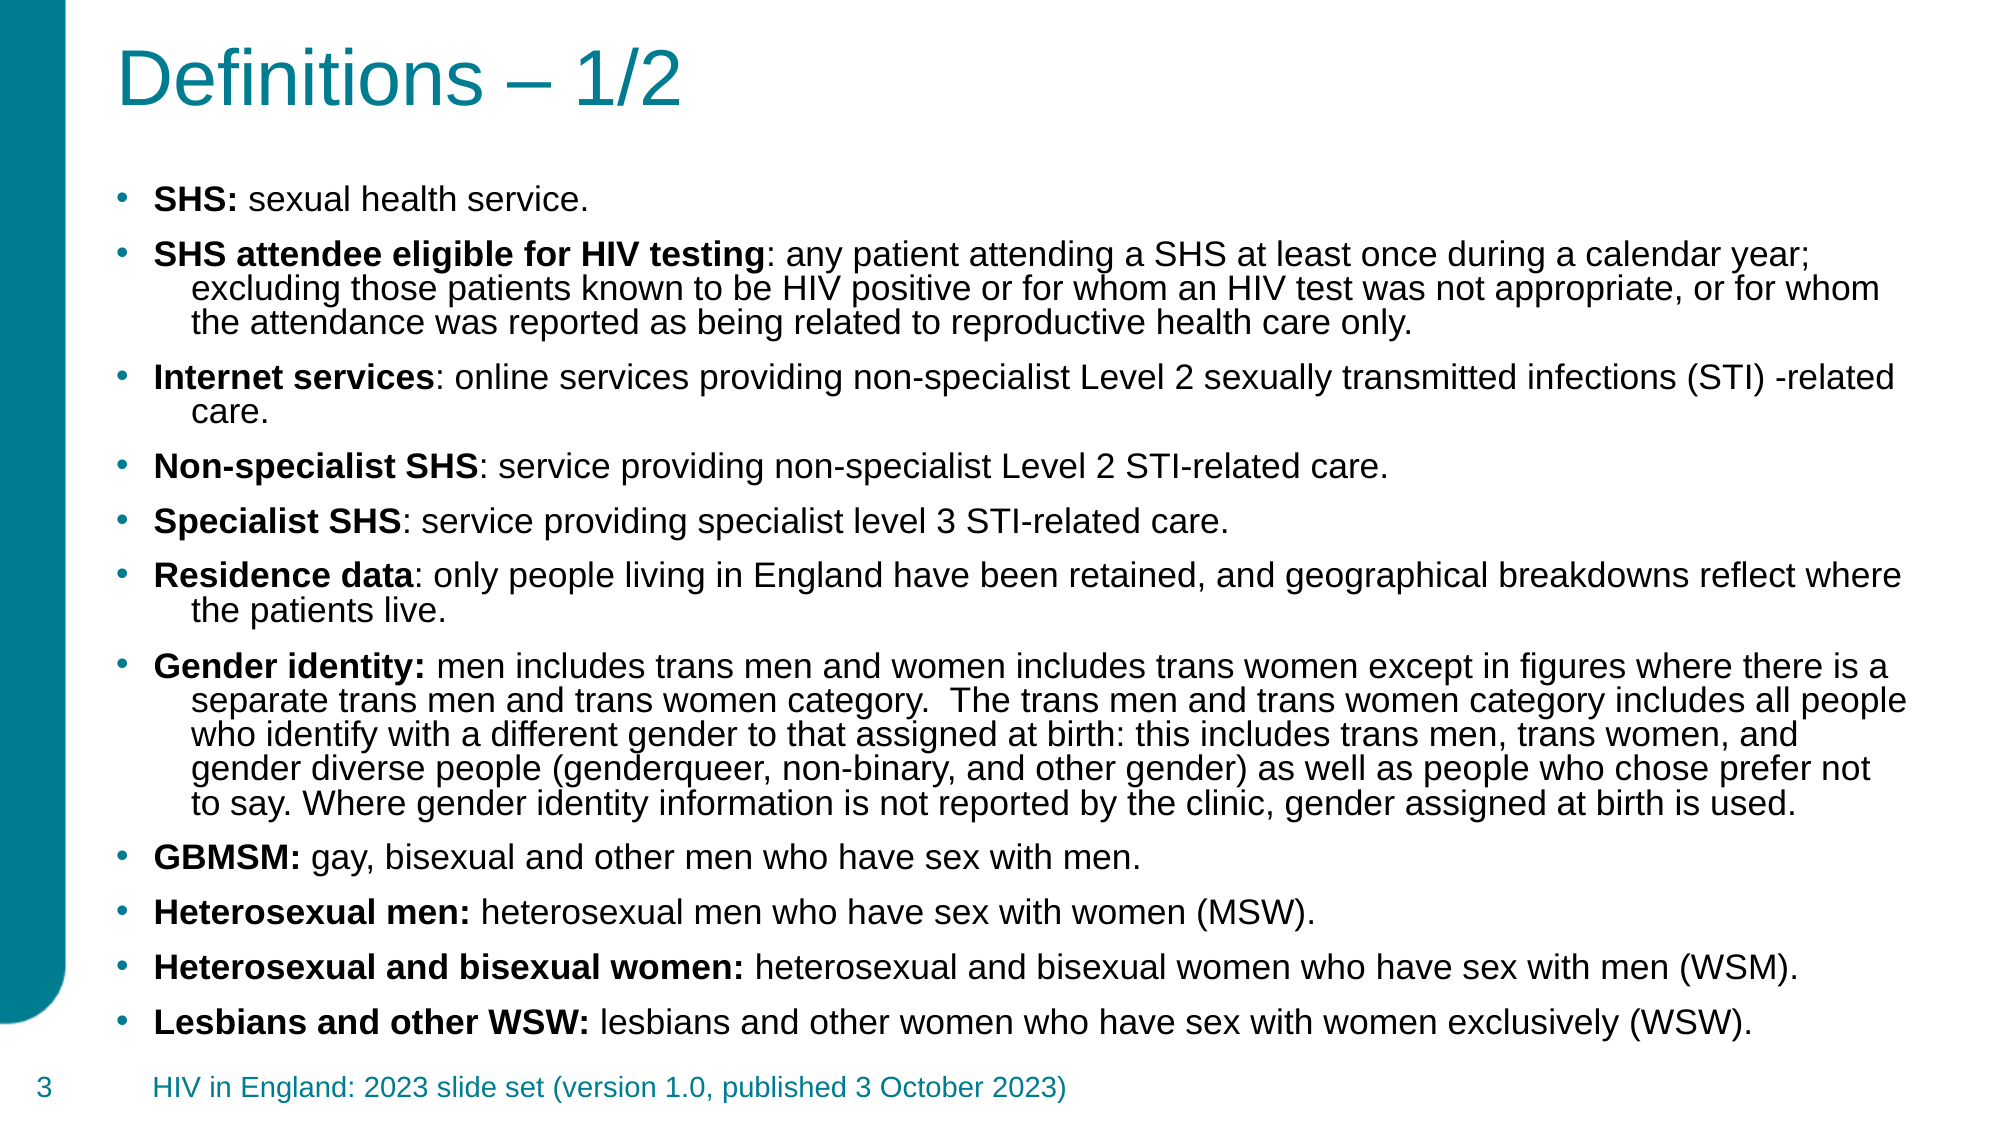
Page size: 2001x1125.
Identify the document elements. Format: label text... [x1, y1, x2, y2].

text_box HIV in England: 2023 slide set (version 1.0, published 3 October 2023) [137, 1056, 1780, 1116]
list SHS: sexual health service. SHS attendee eligible for HIV testing: any patient attending a SHS at least once during a calendar year; excluding those patients known to be HIV positive or for whom an HIV test was not appropriate, or for whom the attendance was reported as being related to reproductive health care only. Internet services: online services providing non-specialist Level 2 sexually transmitted infections (STI) -related care. Non-specialist SHS: service providing non-specialist Level 2 STI-related care. Specialist SHS: service providing specialist level 3 STI-related care. Residence data: only people living in England have been retained, and geographical breakdowns reflect where the patients live. Gender identity: men includes trans men and women includes trans women except in figures where there is a separate trans men and trans women category. The trans men and trans women category includes all people who identify with a different gender to that assigned at birth: this includes trans men, trans women, and gender diverse people (genderqueer, non-binary, and other gender) as well as people who chose prefer not to say. Where gender identity information is not reported by the clinic, gender assigned at birth is used. GBMSM: gay, bisexual and other men who have sex with men. Heterosexual men: heterosexual men who have sex with women (MSW). Heterosexual and bisexual women: heterosexual and bisexual women who have sex with men (WSM). Lesbians and other WSW: lesbians and other women who have sex with women exclusively (WSW). [101, 176, 1926, 1057]
title Definitions – 1/2 [101, 29, 1926, 176]
text_box [21, 1056, 120, 1117]
